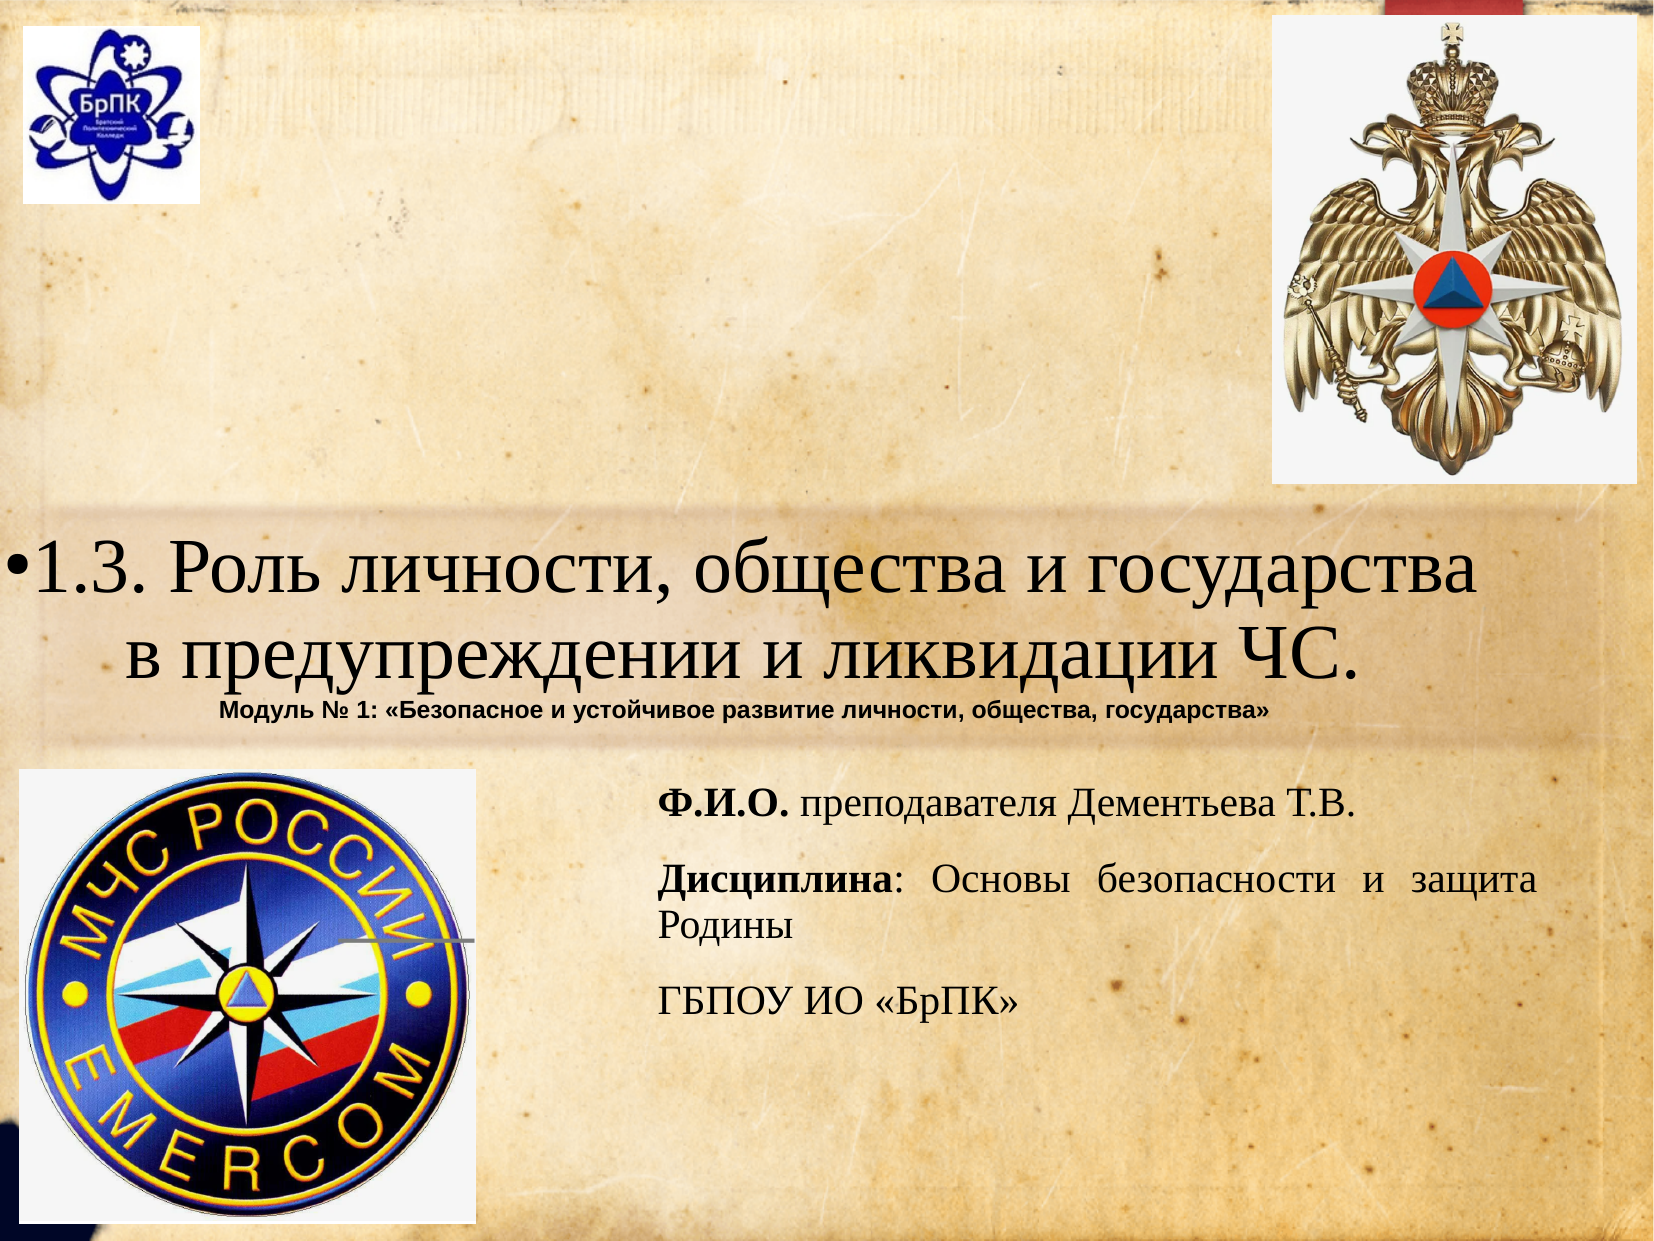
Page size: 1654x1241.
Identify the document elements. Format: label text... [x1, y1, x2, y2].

picture [0, 0, 1654, 1241]
list Ф.И.О. преподавателя Дементьева Т.В. Дисциплина: Основы безопасности и защита Родины ГБПОУ ИО «БрПК» [657, 779, 1538, 1205]
title 1.3. Роль личности, общества и государства в предупреждении и ликвидации ЧС. Модуль № 1: «Безопасное и устойчивое развитие личности, общества, государства» [0, 519, 1489, 727]
